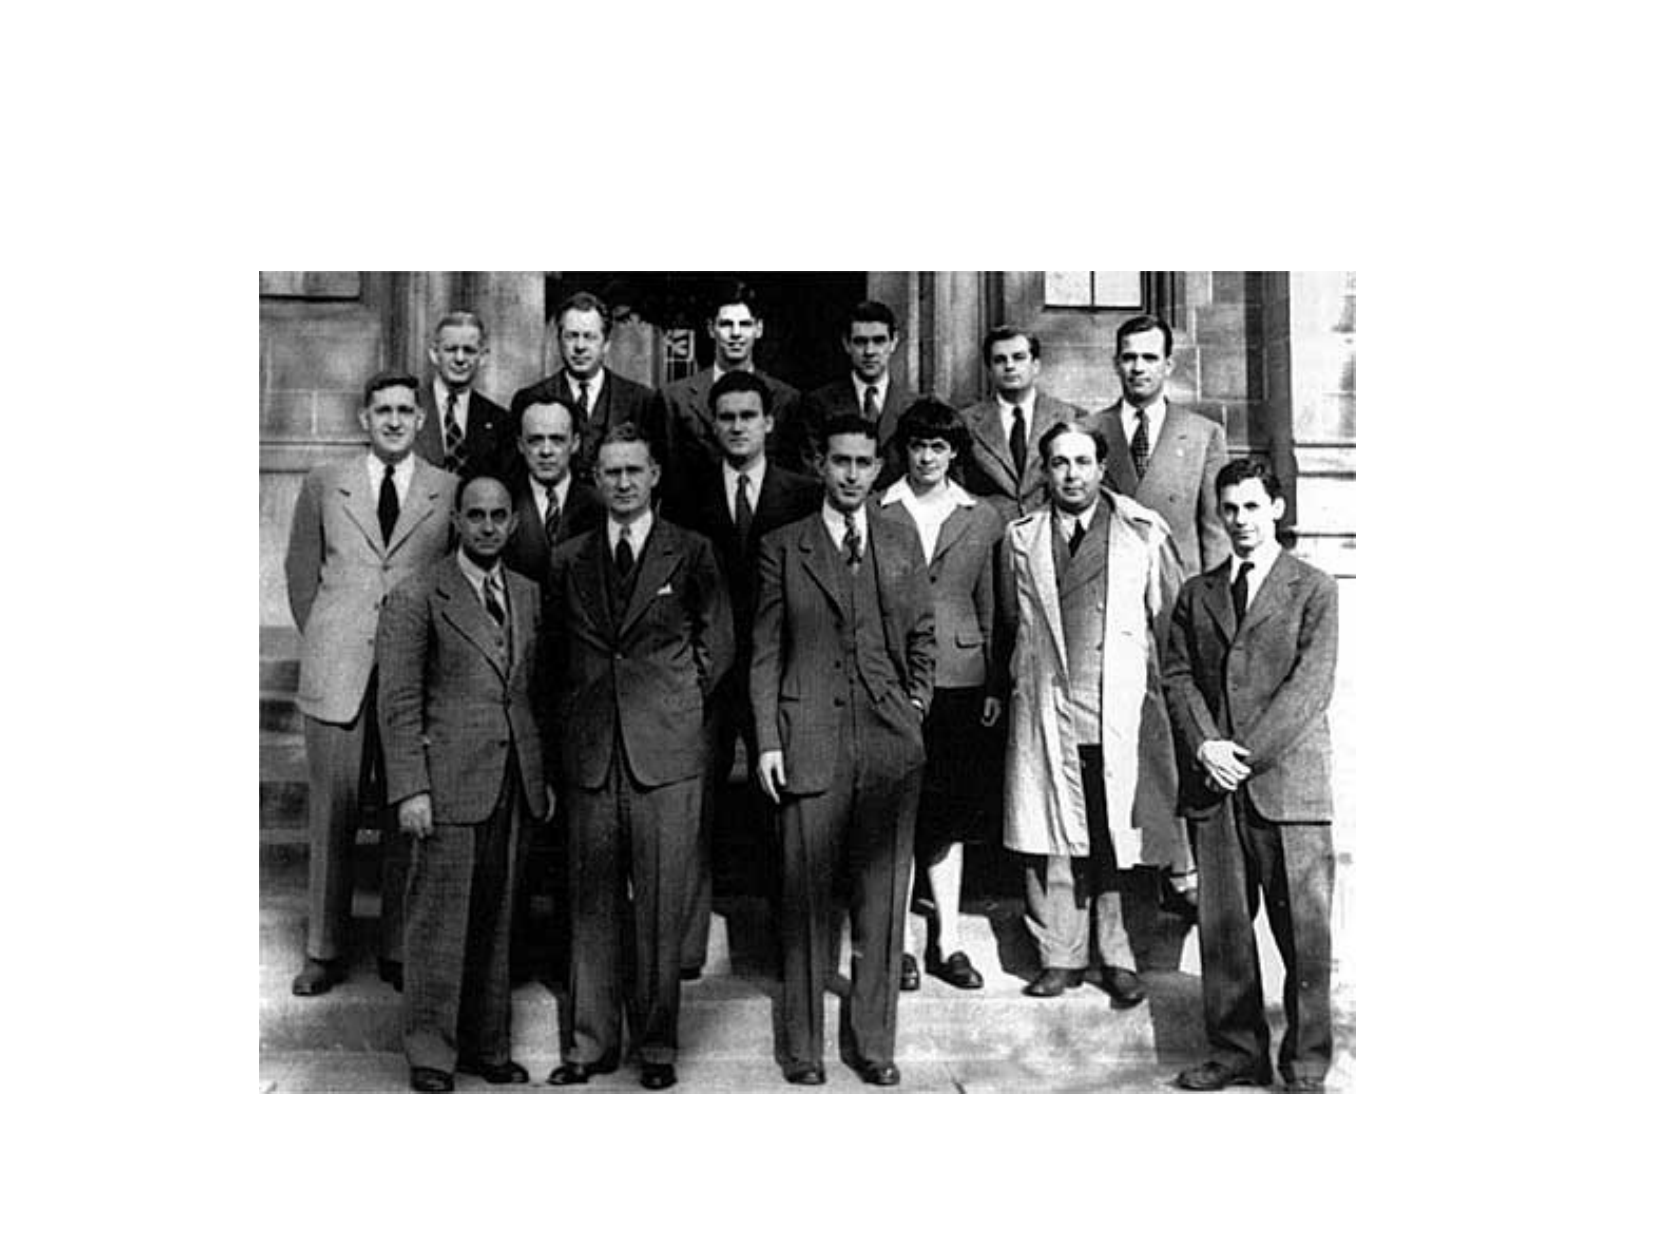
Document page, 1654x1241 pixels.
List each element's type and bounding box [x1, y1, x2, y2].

picture [259, 271, 1356, 1094]
